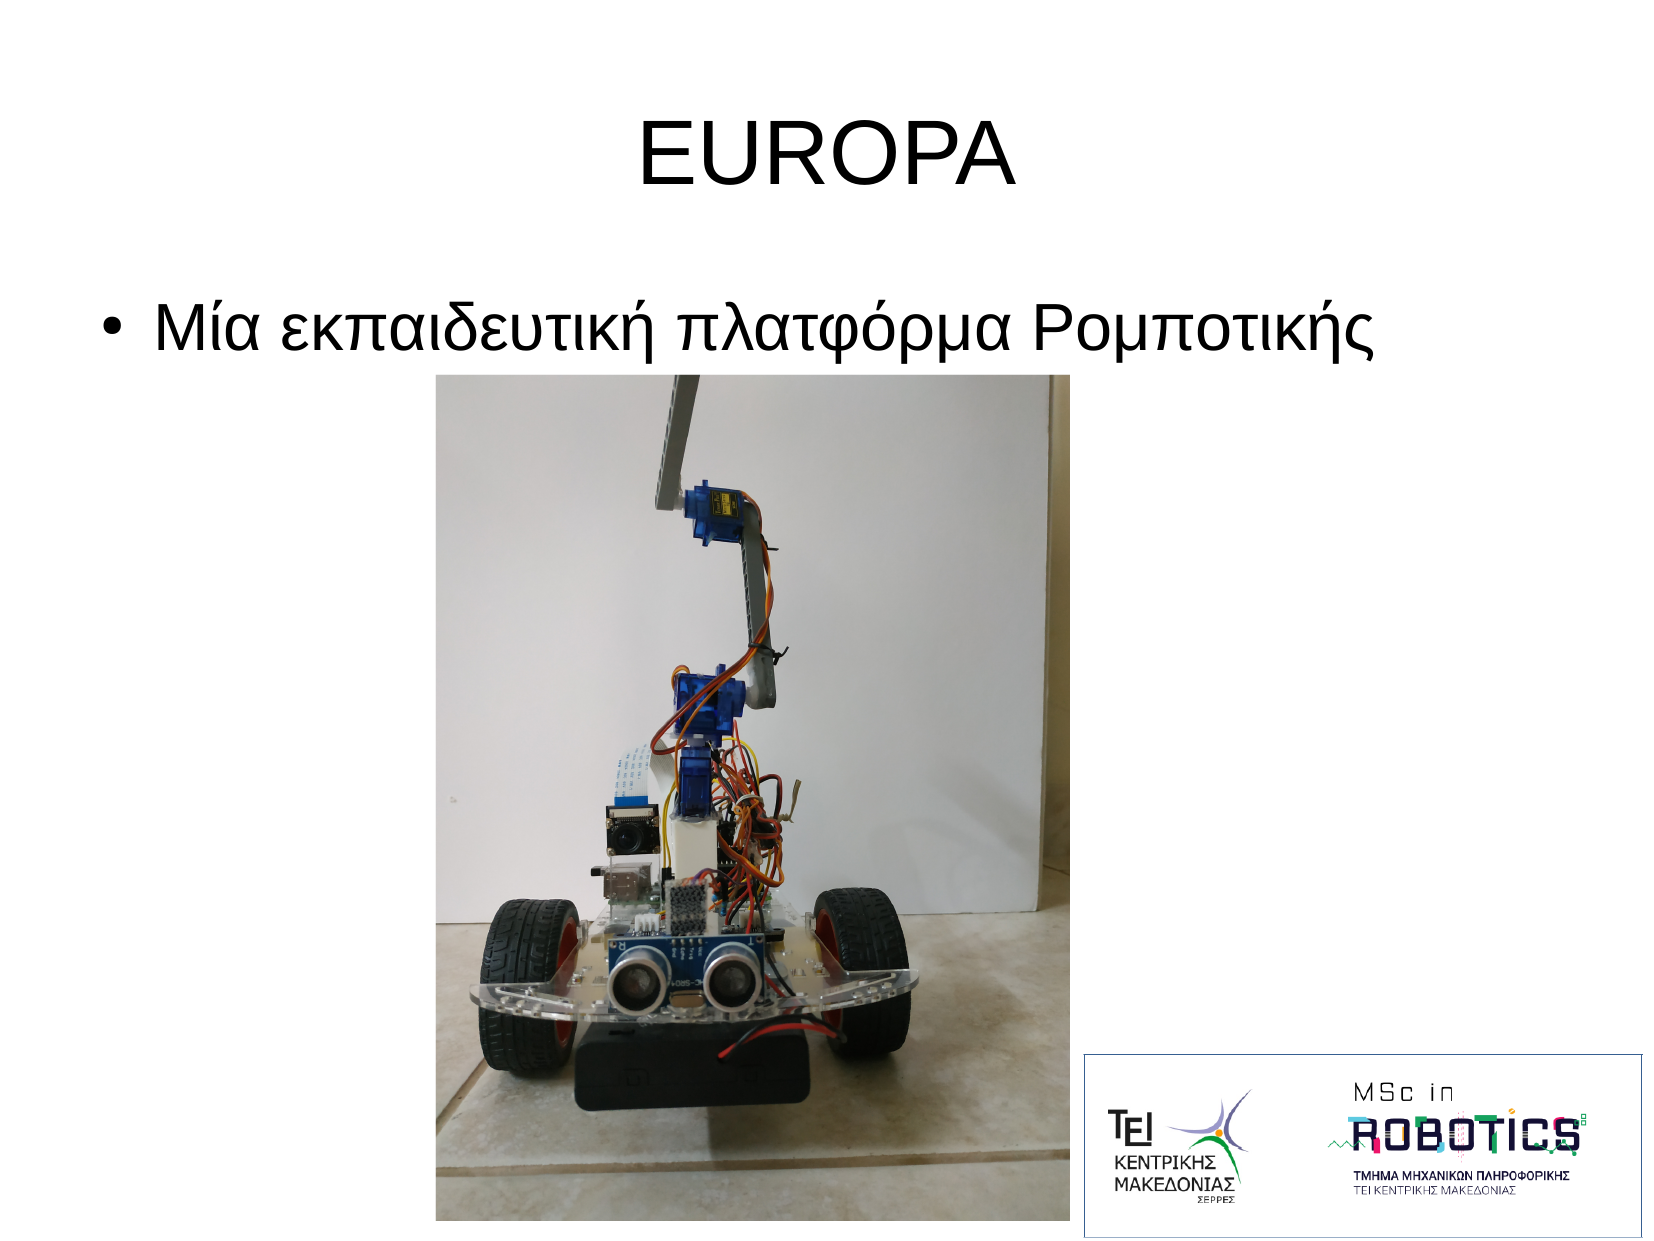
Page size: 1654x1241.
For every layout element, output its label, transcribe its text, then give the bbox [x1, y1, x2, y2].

list Μία εκπαιδευτική πλατφόρμα Ρομποτικής [82, 290, 1571, 1010]
title EUROPA [82, 49, 1571, 257]
picture [435, 375, 1070, 1221]
picture [1080, 1049, 1646, 1241]
